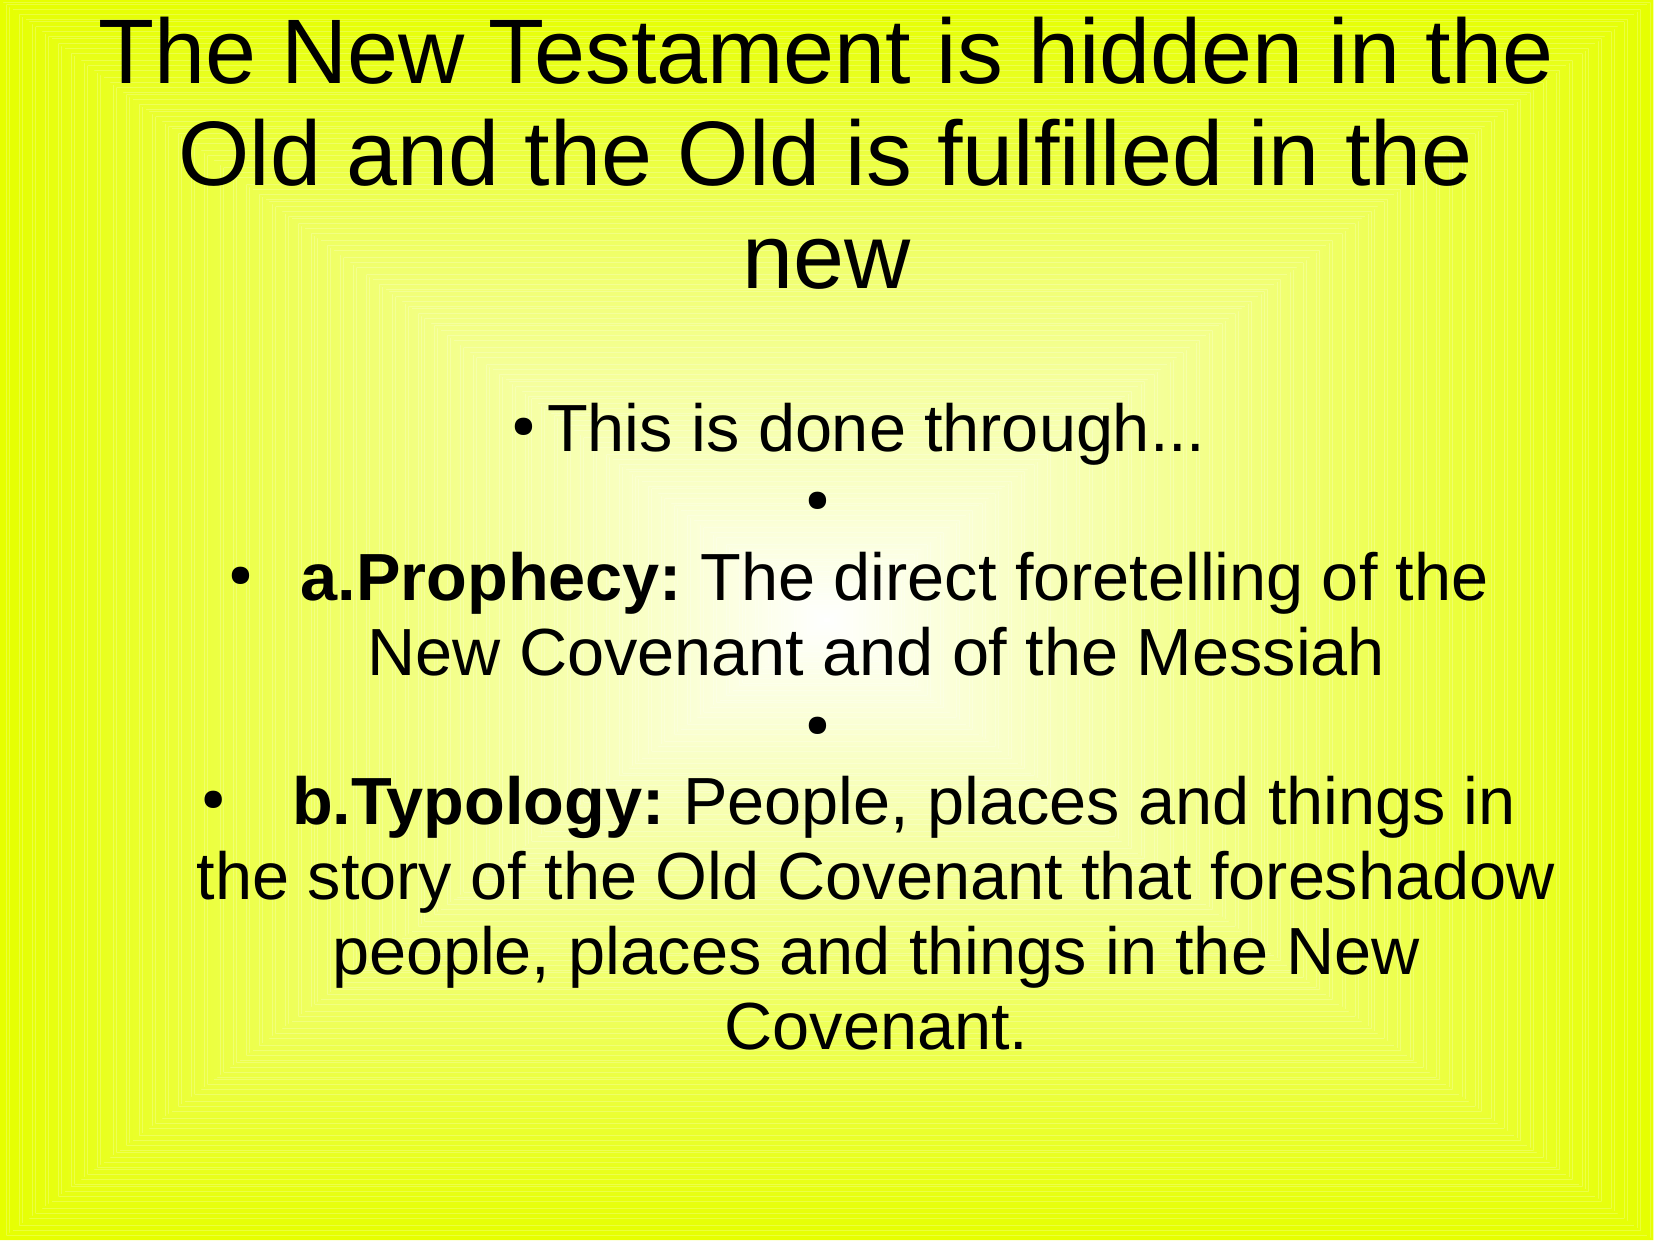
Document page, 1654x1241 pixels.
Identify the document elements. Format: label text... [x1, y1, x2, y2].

subtitle This is done through... a.Prophecy: The direct foretelling of the New Covenant and of the Messiah b.Typology: People, places and things in the story of the Old Covenant that foreshadow people, places and things in the New Covenant. [121, 322, 1561, 1133]
title The New Testament is hidden in the Old and the Old is fulfilled in the new [82, 0, 1571, 308]
